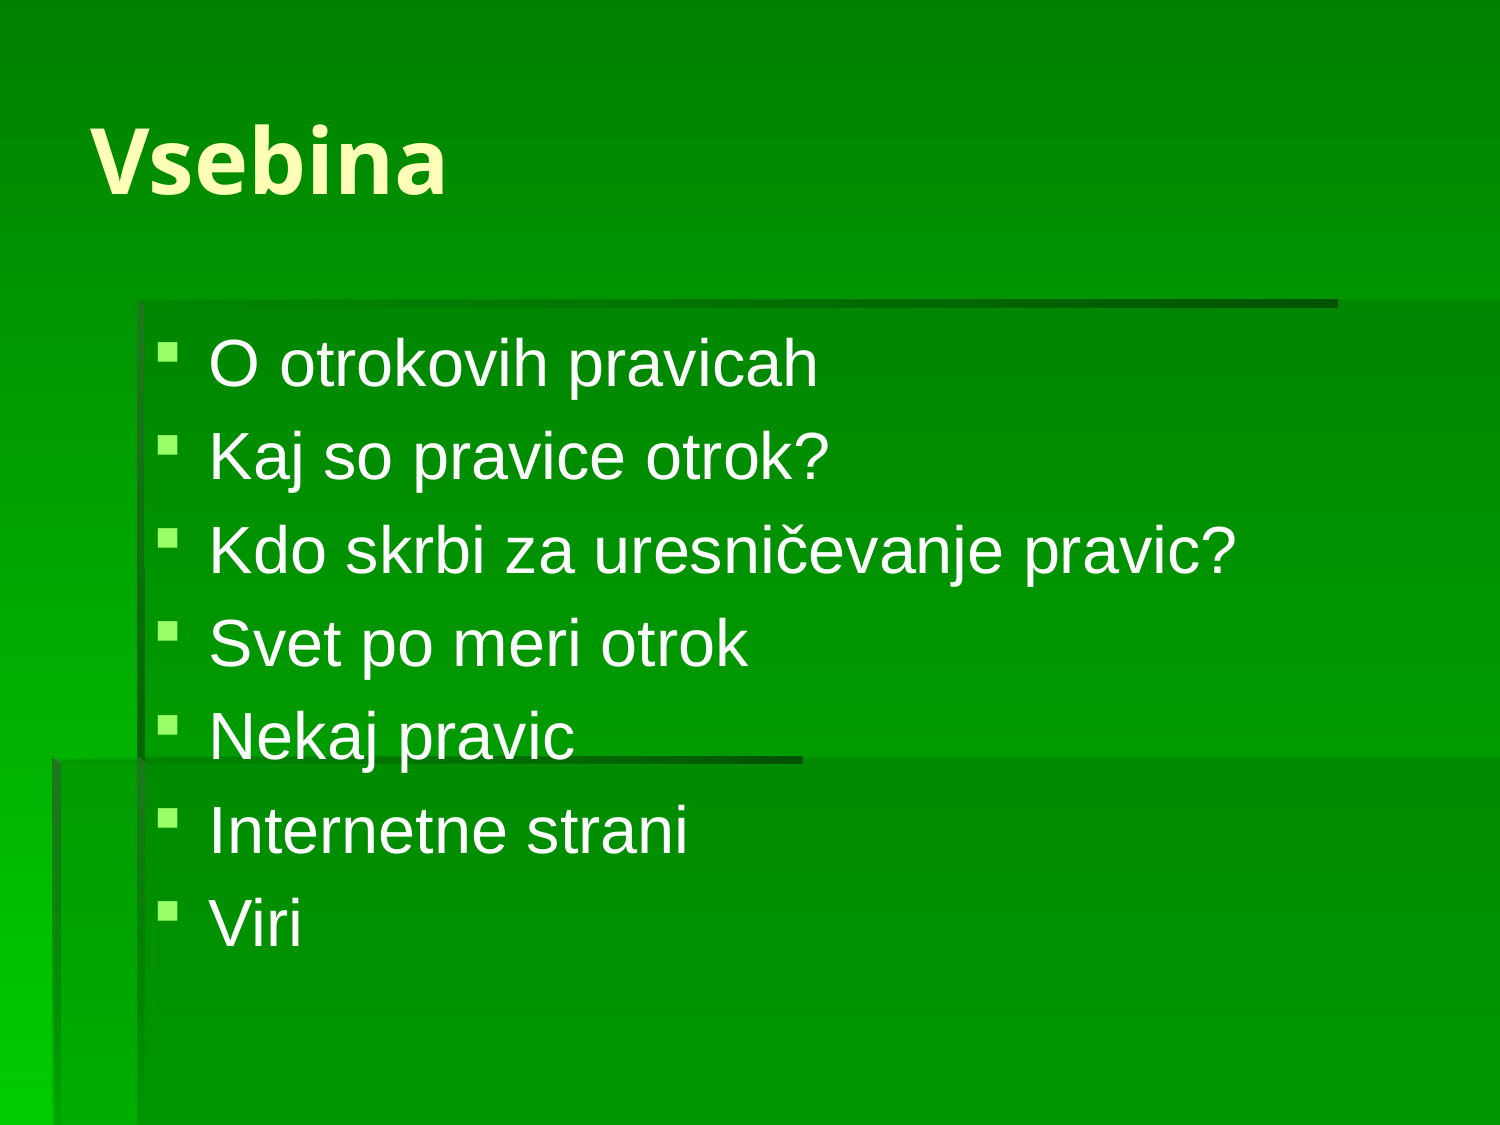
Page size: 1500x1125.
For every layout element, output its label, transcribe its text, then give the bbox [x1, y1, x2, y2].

title Vsebina [75, 40, 1451, 275]
list O otrokovih pravicah Kaj so pravice otrok? Kdo skrbi za uresničevanje pravic? Svet po meri otrok Nekaj pravic Internetne strani Viri [137, 312, 1451, 1000]
